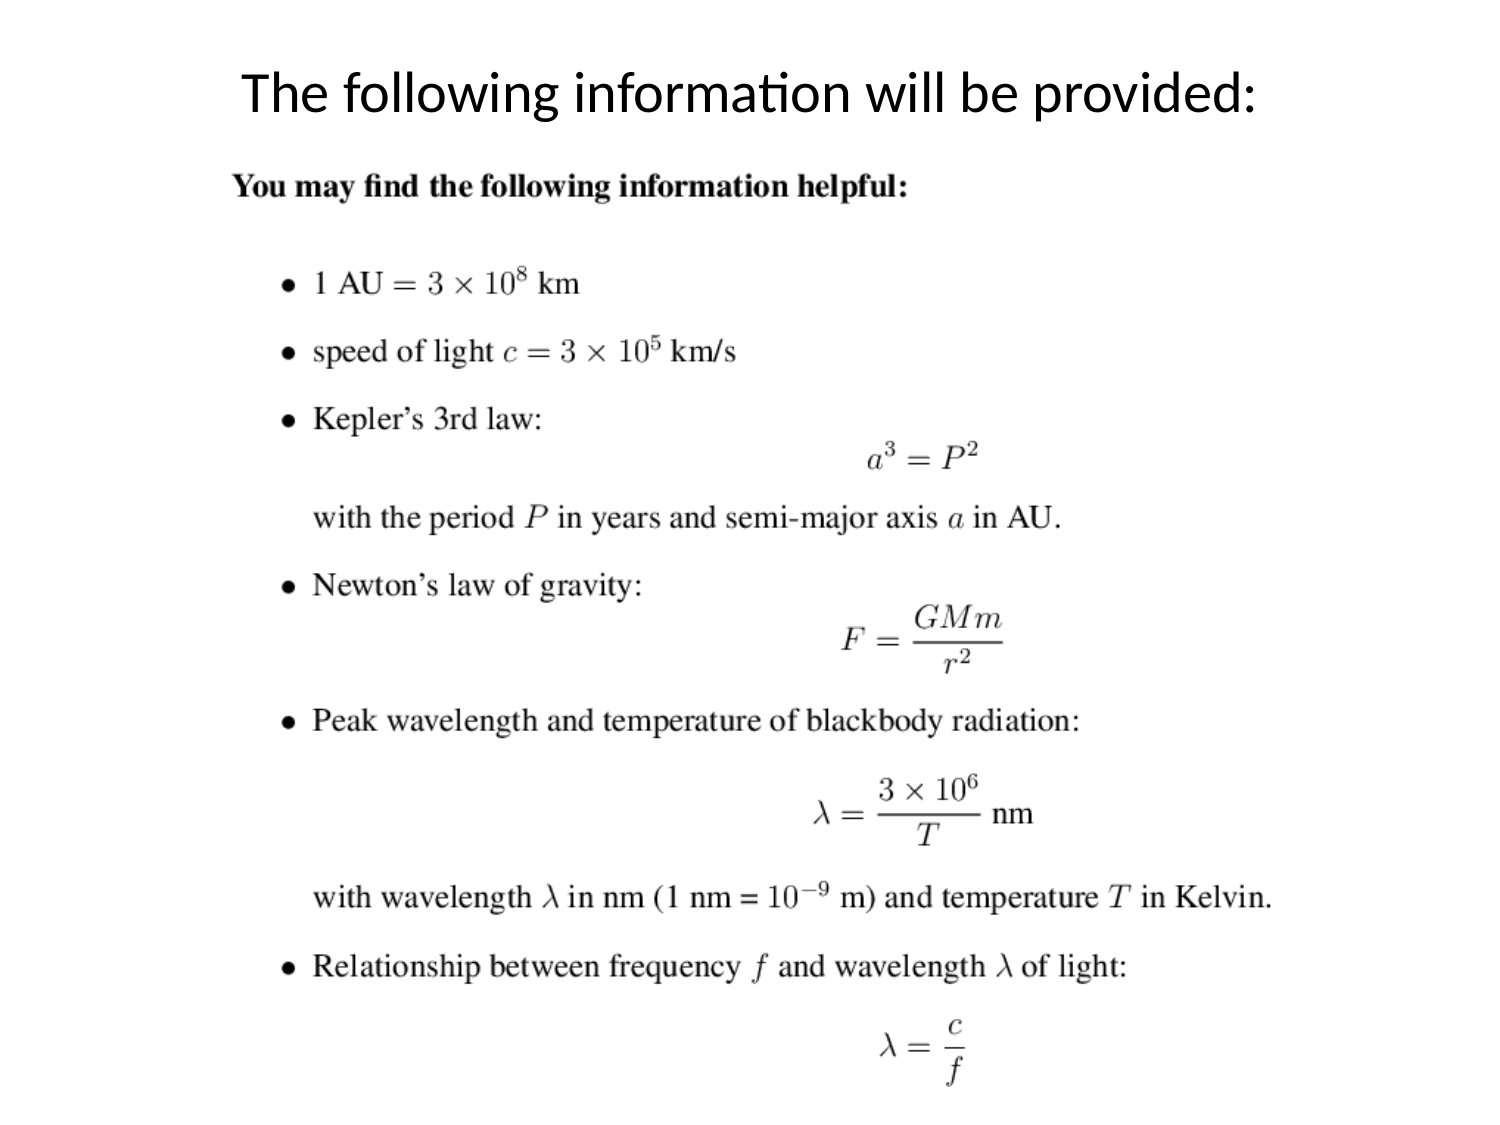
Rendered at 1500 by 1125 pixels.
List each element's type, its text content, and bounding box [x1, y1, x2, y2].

title The following information will be provided: [75, 45, 1425, 150]
picture [192, 138, 1322, 1118]
